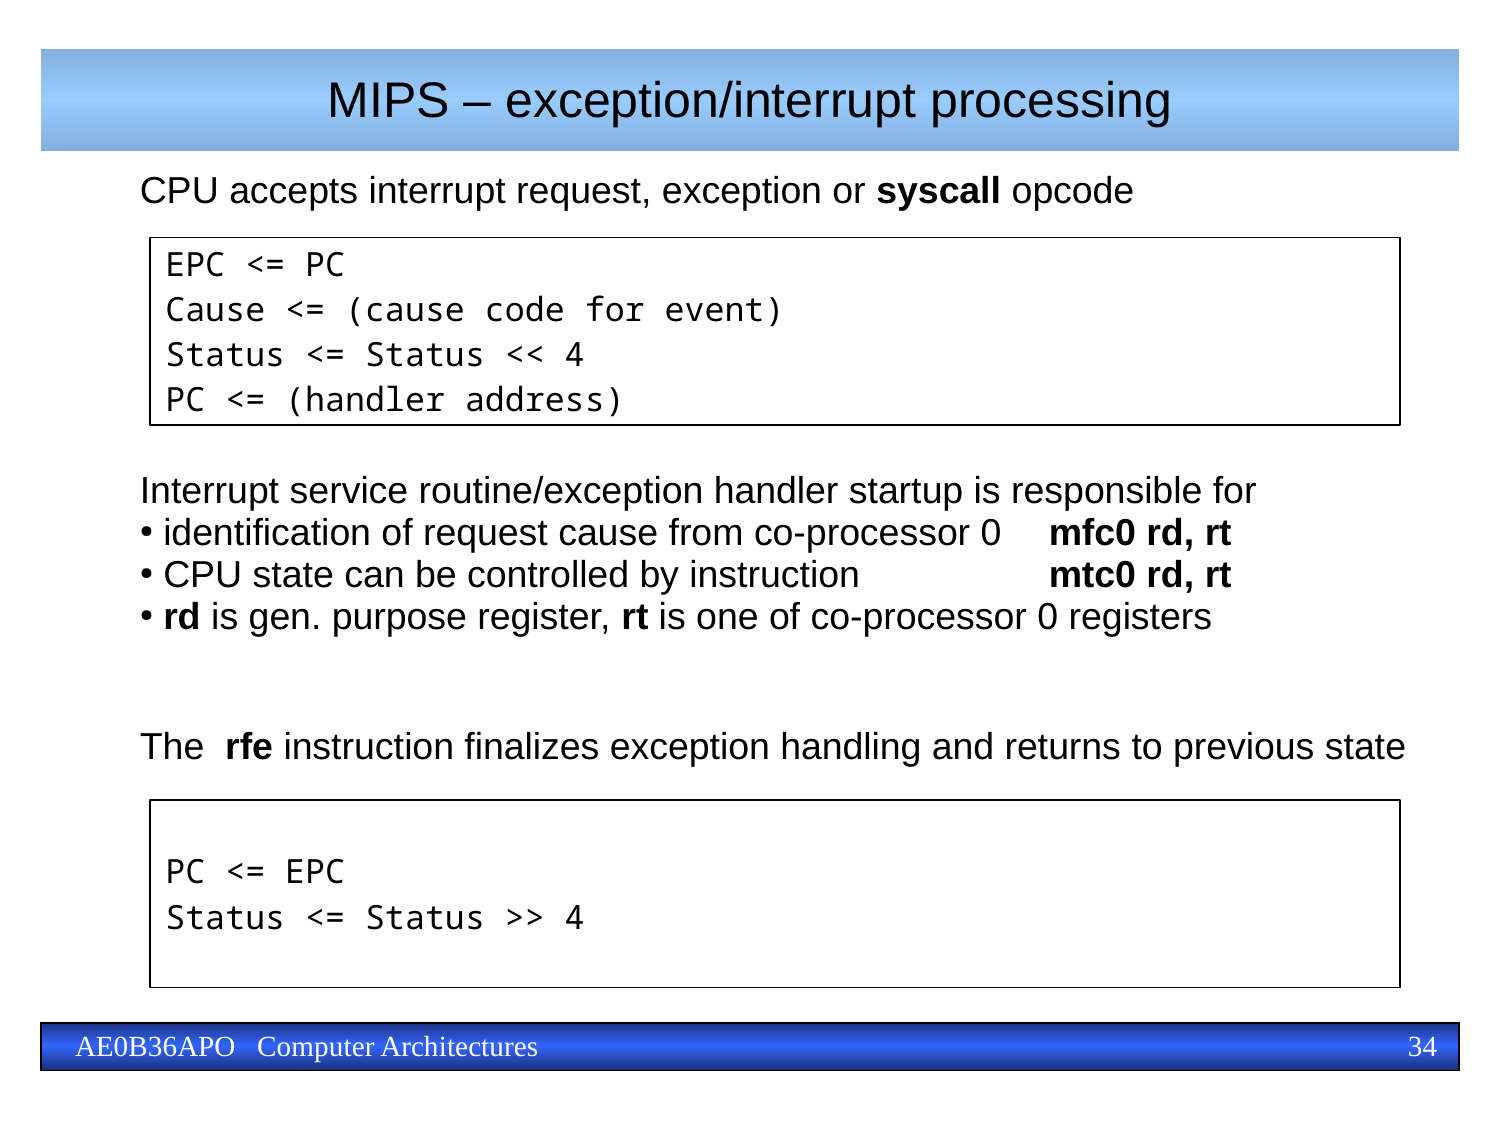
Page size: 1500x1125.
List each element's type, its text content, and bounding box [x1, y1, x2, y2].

text_box Interrupt service routine/exception handler startup is responsible for identification of request cause from co-processor 0 mfc0 rd, rt CPU state can be controlled by instruction mtc0 rd, rt rd is gen. purpose register, rt is one of co-processor 0 registers [124, 462, 1325, 646]
text_box CPU accepts interrupt request, exception or syscall opcode [124, 162, 1375, 220]
text_box The rfe instruction finalizes exception handling and returns to previous state [124, 718, 1426, 775]
text_box PC <= EPC Status <= Status >> 4 [150, 799, 1400, 988]
text_box EPC <= PC Cause <= (cause code for event) Status <= Status << 4 PC <= (handler address) [150, 237, 1400, 425]
title MIPS – exception/interrupt processing [41, 49, 1459, 151]
